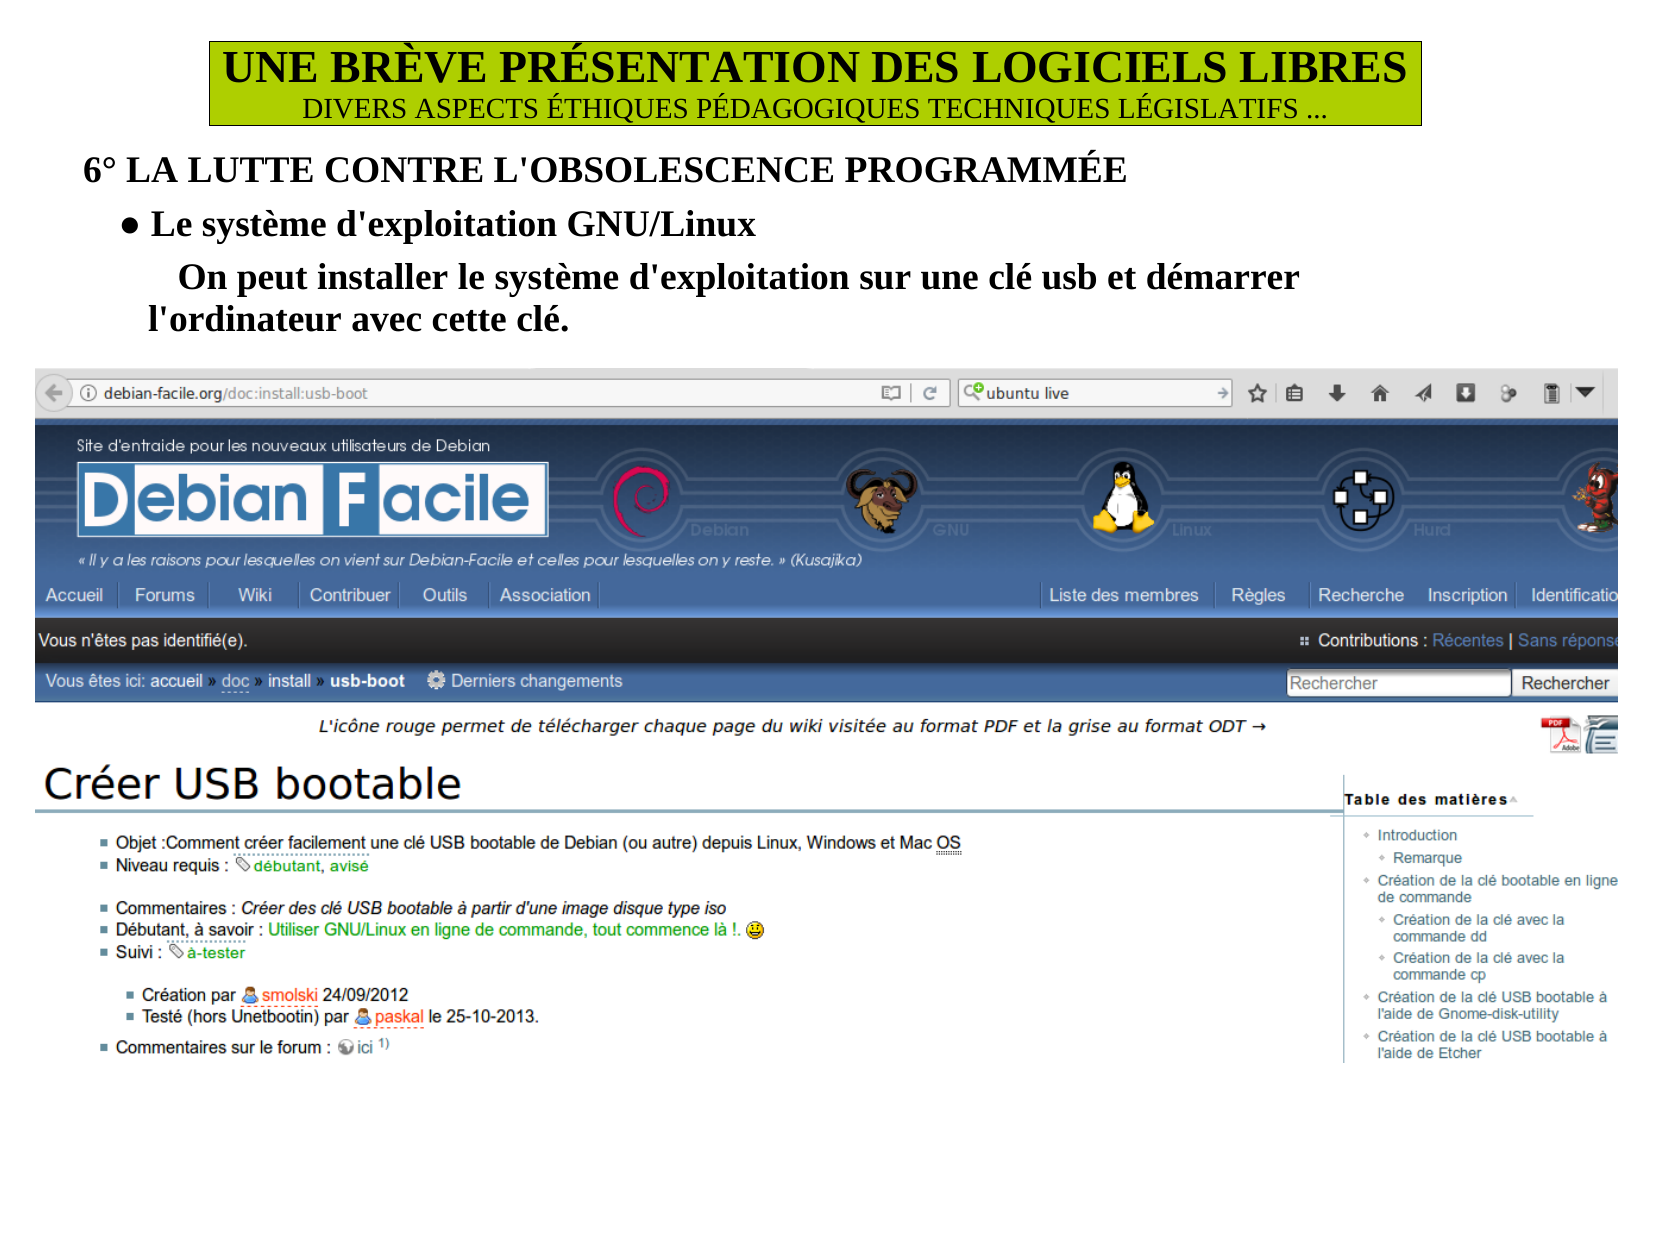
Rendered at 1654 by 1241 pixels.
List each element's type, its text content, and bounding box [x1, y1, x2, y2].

text_box UNE BRÈVE PRÉSENTATION DES LOGICIELS LIBRES DIVERS ASPECTS ÉTHIQUES PÉDAGOGIQUES TECHNIQUES LÉGISLATIFS ... [209, 41, 1422, 126]
picture [35, 368, 1618, 1063]
text_box 6° LA LUTTE CONTRE L'OBSOLESCENCE PROGRAMMÉE ● Le système d'exploitation GNU/Linux On peut installer le système d'exploitation sur une clé usb et démarrer l'ordinateur avec cette clé. [83, 149, 1475, 341]
